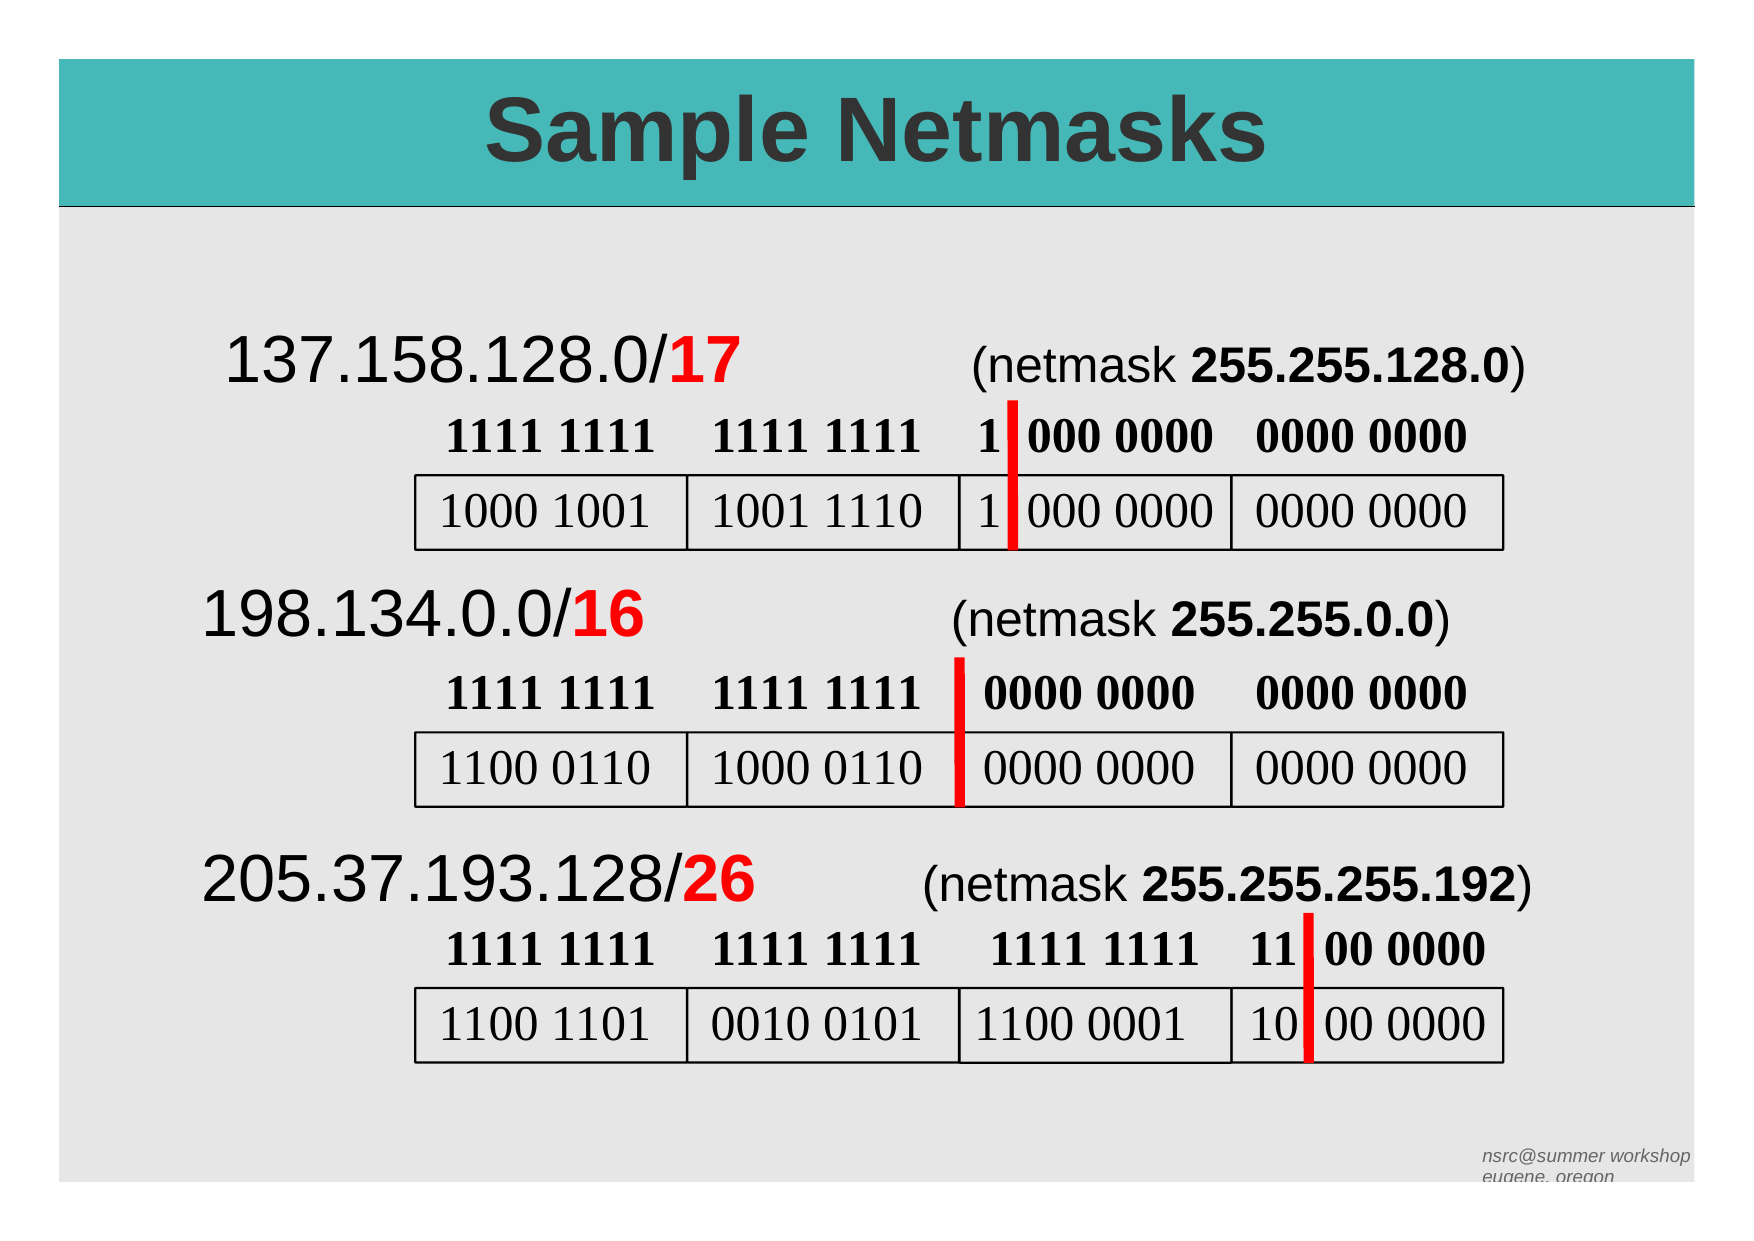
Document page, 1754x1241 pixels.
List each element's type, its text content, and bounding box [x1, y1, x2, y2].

text_box 1111 1111 [959, 929, 1231, 994]
text_box 205.37.193.128/26 (netmask 255.255.255.192) [187, 833, 1565, 929]
text_box 1 000 0000 [1018, 400, 1231, 481]
text_box 1111 1111 [687, 663, 954, 738]
text_box 1111 1111 [687, 929, 959, 994]
text_box 1111 1111 [415, 663, 687, 738]
text_box 1000 1001 [415, 481, 687, 552]
text_box 198.134.0.0/16 (netmask 255.255.0.0) [187, 568, 1561, 663]
text_box 0000 0000 [1231, 481, 1504, 552]
text_box 0000 0000 [965, 663, 1231, 738]
text_box 0000 0000 [1231, 738, 1504, 809]
text_box 0000 0000 [1231, 663, 1504, 738]
text_box 0000 0000 [959, 738, 1231, 809]
text_box 0000 0000 [1231, 400, 1504, 481]
text_box 11 00 0000 [1314, 929, 1504, 994]
text_box 0010 0101 [687, 994, 958, 1064]
text_box 1001 1110 [687, 481, 959, 552]
text_box 10 00 0000 [1305, 994, 1504, 1064]
text_box 1111 1111 [415, 929, 687, 994]
text_box 1100 0001 [959, 994, 1230, 1064]
text_box 11 00 0000 [1231, 929, 1303, 994]
text_box 1100 0110 [415, 738, 687, 809]
text_box 1100 1101 [415, 994, 686, 1064]
list 137.158.128.0/17 (netmask 255.255.128.0) [192, 315, 1565, 407]
title Sample Netmasks [59, 41, 1695, 219]
text_box 1000 0110 [687, 738, 959, 809]
text_box 1111 1111 [687, 400, 959, 481]
text_box 1 000 0000 [959, 400, 1007, 481]
text_box 1 000 0000 [959, 481, 1231, 552]
text_box 10 00 0000 [1231, 994, 1303, 1064]
text_box 1111 1111 [415, 400, 687, 481]
